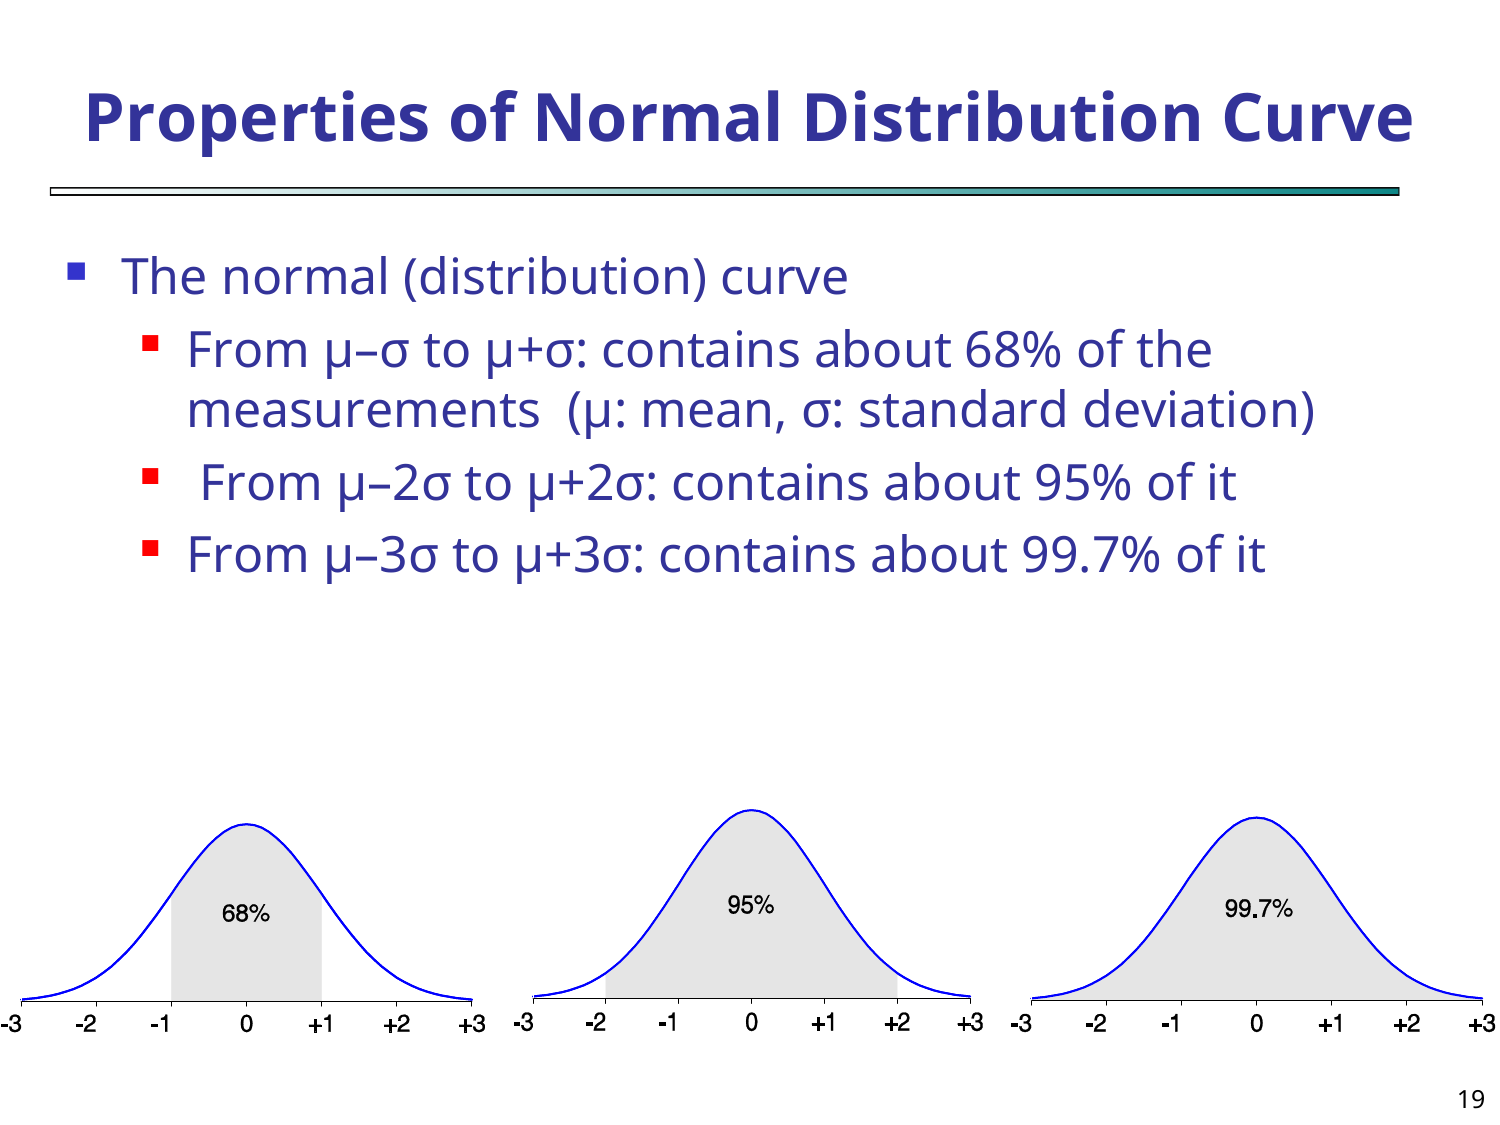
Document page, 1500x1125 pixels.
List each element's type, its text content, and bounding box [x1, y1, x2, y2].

title Properties of Normal Distribution Curve [0, 0, 1500, 163]
text_box [512, 611, 988, 1037]
picture [1010, 624, 1500, 1038]
text_box [0, 637, 490, 1038]
text_box <number> [1187, 1062, 1500, 1125]
list The normal (distribution) curve From μ–σ to μ+σ: contains about 68% of the measurements (μ: mean, σ: standard deviation) From μ–2σ to μ+2σ: contains about 95% of it From μ–3σ to μ+3σ: contains about 99.7% of it [50, 237, 1476, 784]
